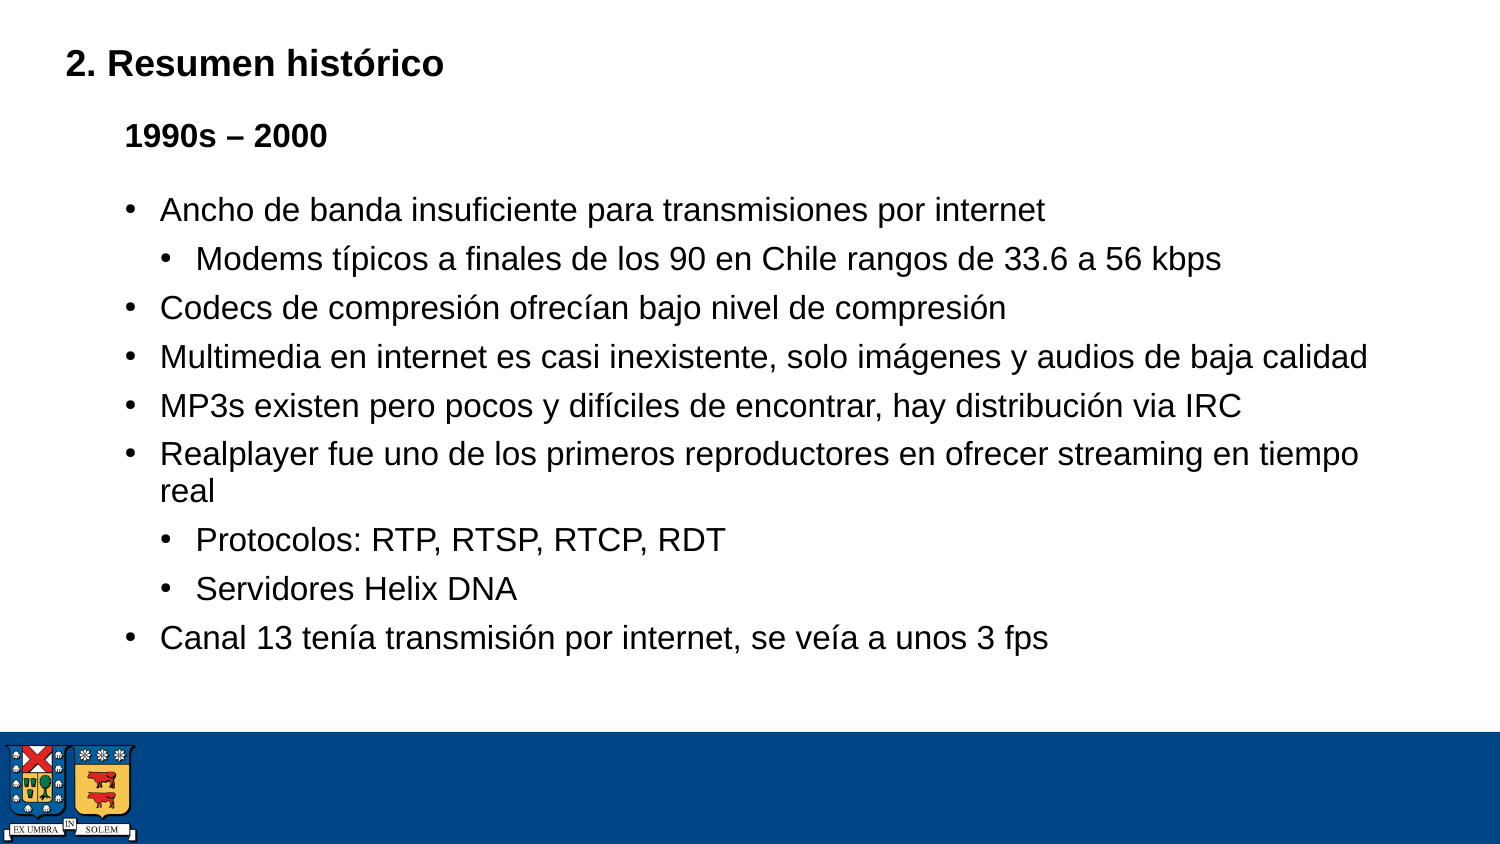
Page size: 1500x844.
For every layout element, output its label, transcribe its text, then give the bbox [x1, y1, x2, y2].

text_box 2. Resumen histórico 1990s – 2000 Ancho de banda insuficiente para transmisiones por internet Modems típicos a finales de los 90 en Chile rangos de 33.6 a 56 kbps Codecs de compresión ofrecían bajo nivel de compresión Multimedia en internet es casi inexistente, solo imágenes y audios de baja calidad MP3s existen pero pocos y difíciles de encontrar, hay distribución via IRC Realplayer fue uno de los primeros reproductores en ofrecer streaming en tiempo real Protocolos: RTP, RTSP, RTCP, RDT Servidores Helix DNA Canal 13 tenía transmisión por internet, se veía a unos 3 fps [50, 35, 1418, 664]
picture [2, 732, 139, 844]
